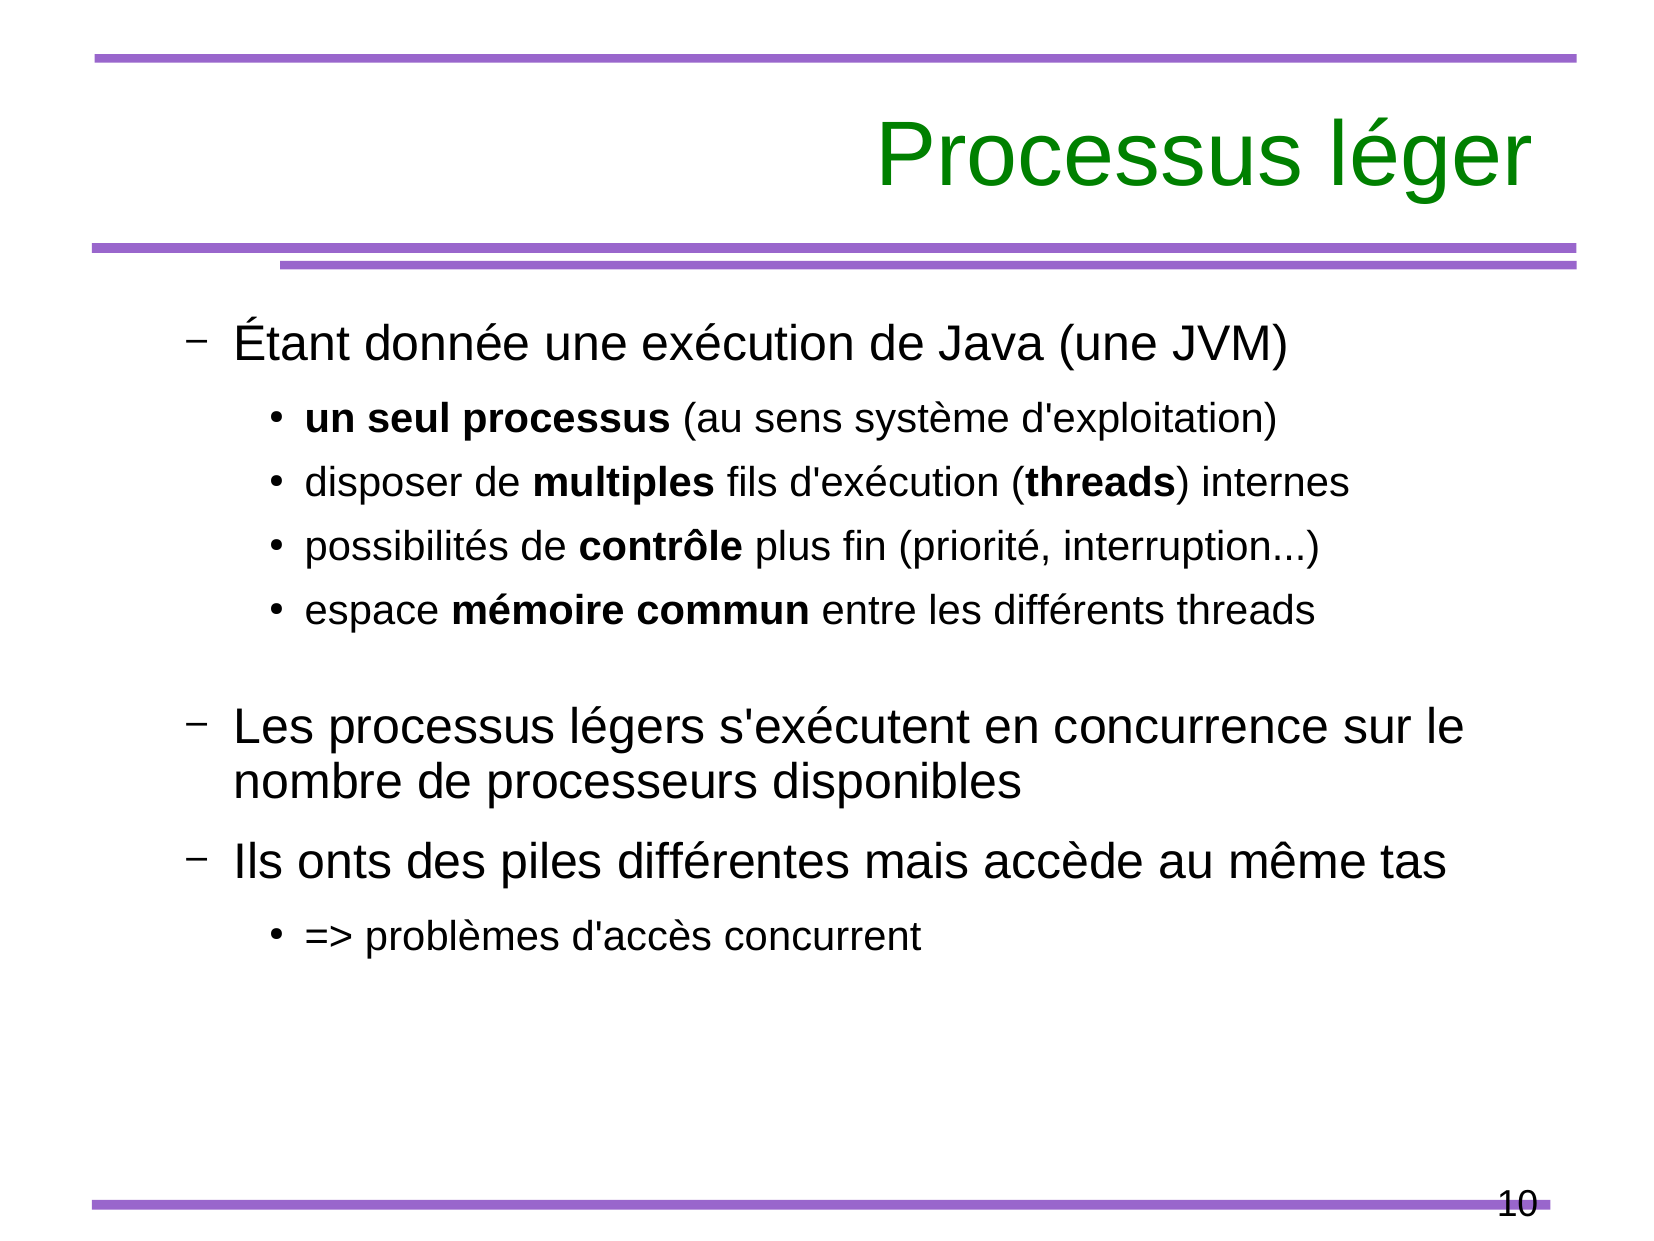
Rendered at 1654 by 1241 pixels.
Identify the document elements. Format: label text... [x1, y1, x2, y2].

list Étant donnée une exécution de Java (une JVM) un seul processus (au sens système d'exploitation) disposer de multiples fils d'exécution (threads) internes possibilités de contrôle plus fin (priorité, interruption...) espace mémoire commun entre les différents threads Les processus légers s'exécutent en concurrence sur le nombre de processeurs disponibles Ils onts des piles différentes mais accède au même tas => problèmes d'accès concurrent [92, 315, 1563, 1163]
title Processus léger [121, 49, 1534, 257]
